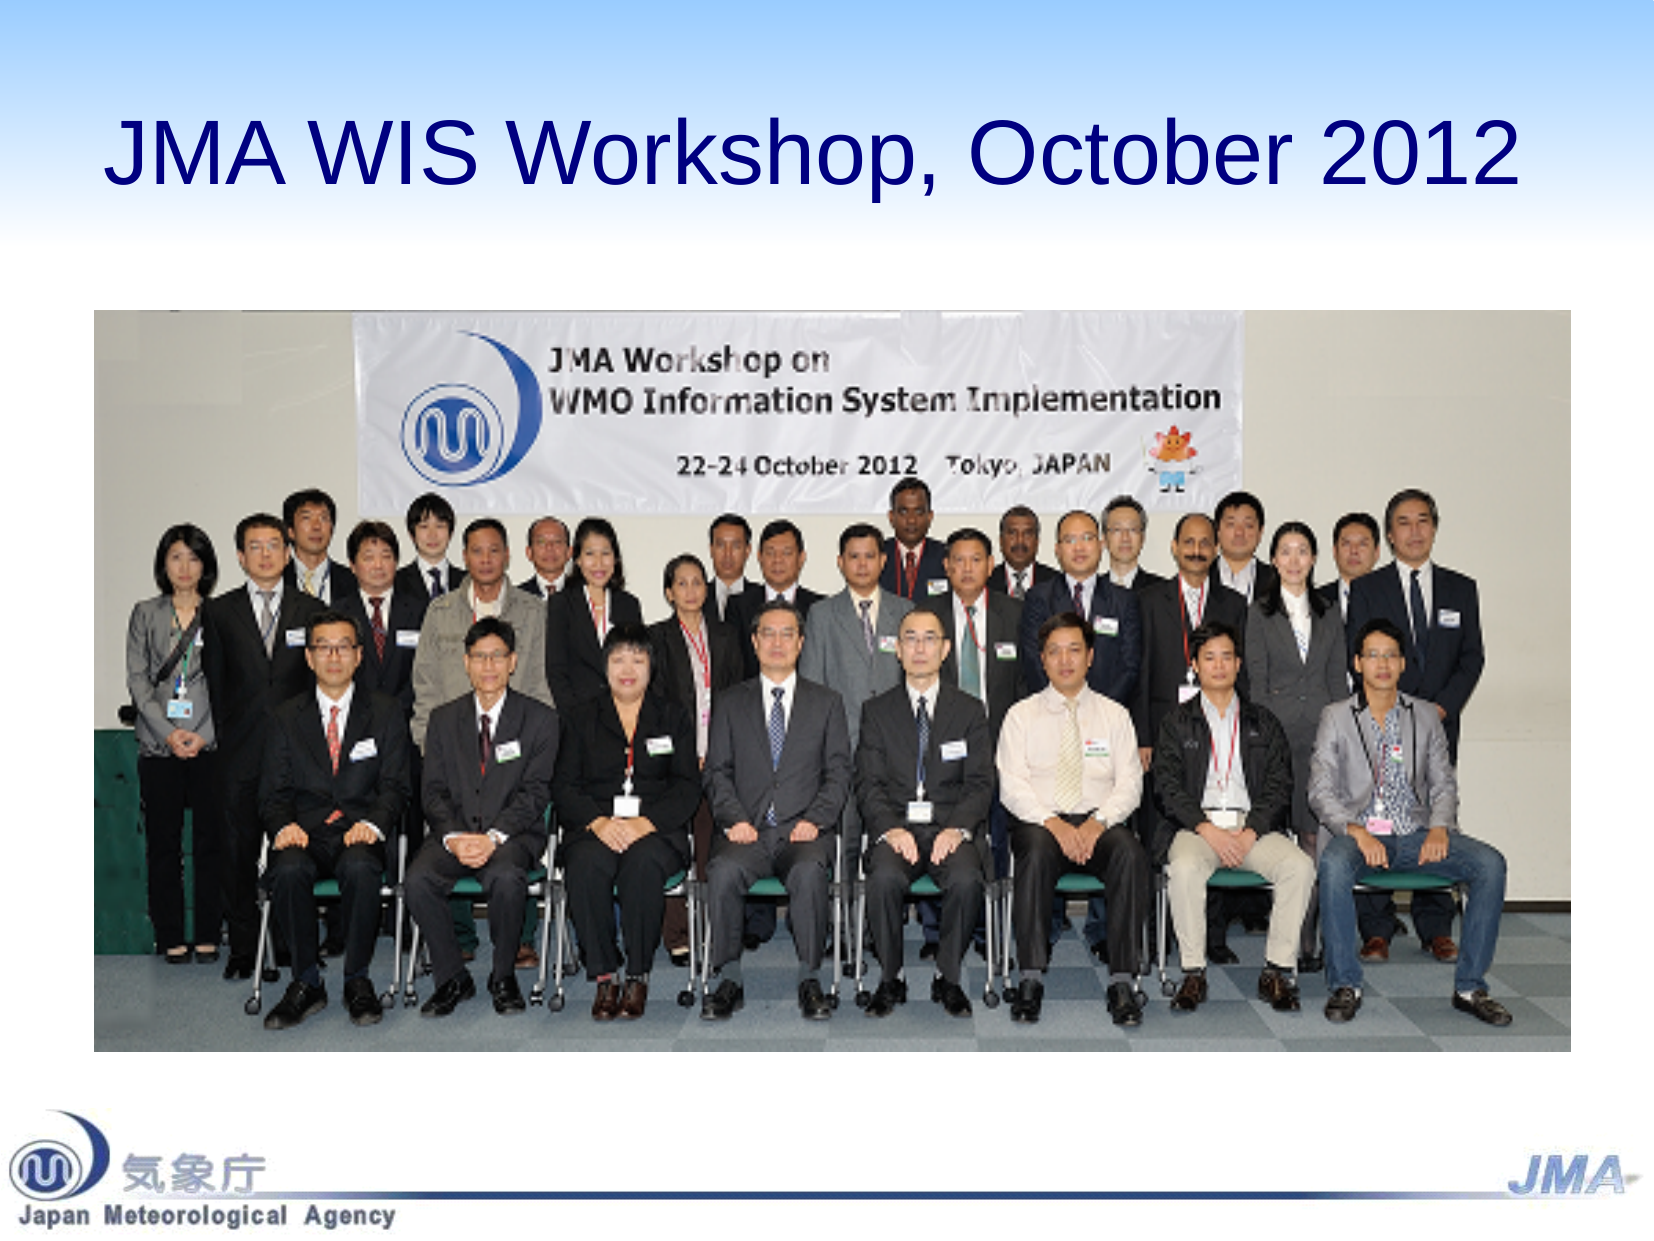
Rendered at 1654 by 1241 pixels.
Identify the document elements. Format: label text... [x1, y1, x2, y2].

picture [1, 1108, 1654, 1241]
title JMA WIS Workshop, October 2012 [82, 49, 1571, 257]
picture [94, 310, 1571, 1052]
